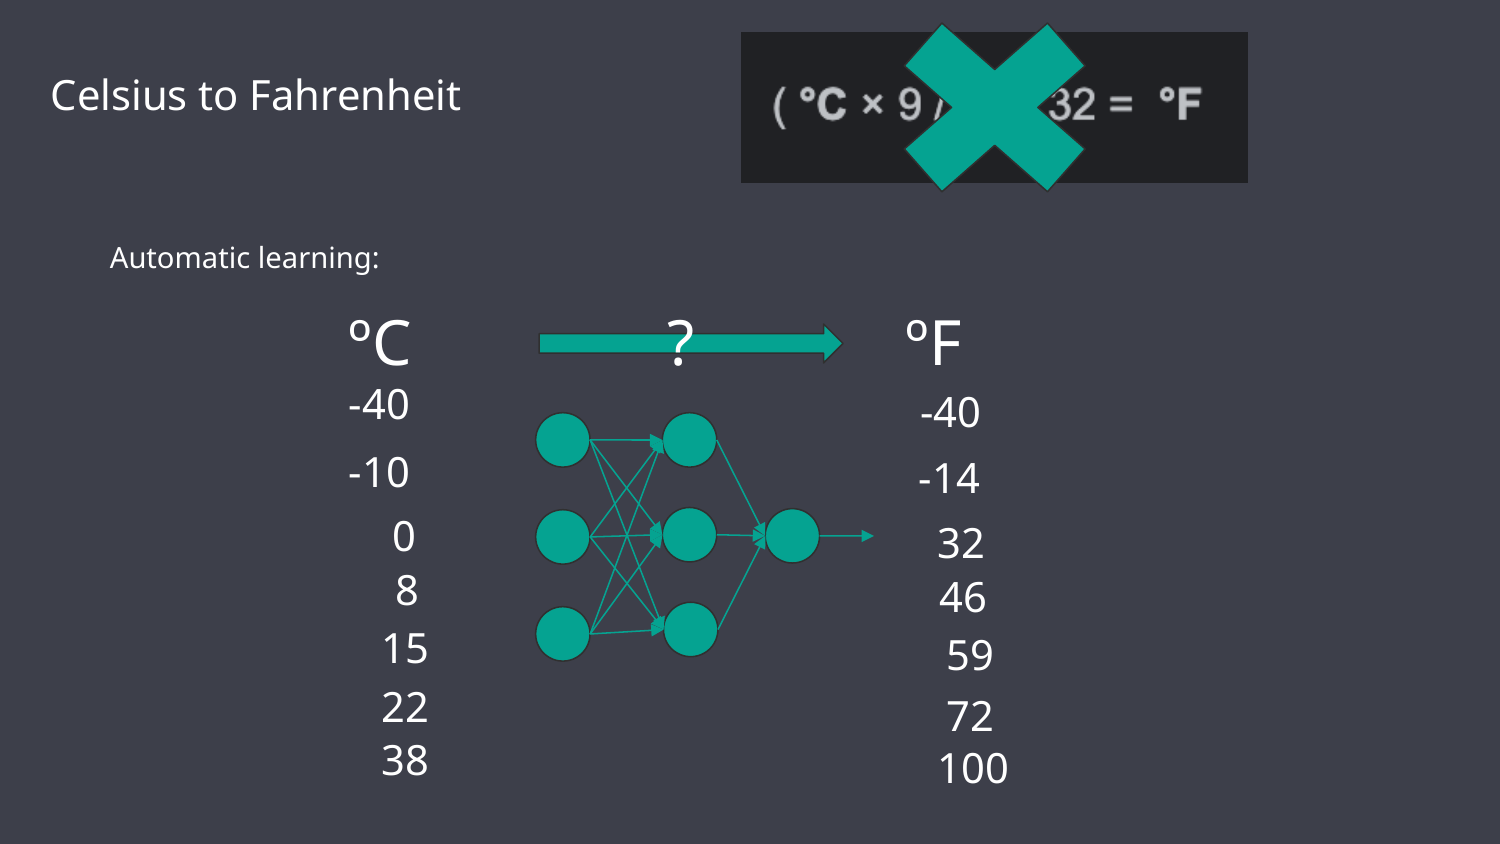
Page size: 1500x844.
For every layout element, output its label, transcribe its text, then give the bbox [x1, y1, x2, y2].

text_box ºC [333, 287, 476, 393]
text_box [662, 412, 717, 468]
picture [741, 32, 950, 183]
text_box 59 [931, 614, 1035, 674]
text_box 100 [922, 726, 1044, 807]
text_box [539, 333, 652, 354]
picture [954, 146, 1036, 183]
text_box [904, 23, 1086, 192]
picture [1039, 32, 1248, 183]
text_box ? [652, 287, 715, 393]
text_box 0 [398, 524, 410, 548]
text_box -14 [903, 437, 1021, 518]
text_box 8 [379, 548, 457, 606]
text_box 72 [931, 674, 1035, 726]
text_box 15 [366, 606, 471, 666]
text_box 46 [924, 555, 1042, 636]
text_box [663, 602, 718, 657]
text_box [766, 508, 820, 564]
text_box [535, 509, 590, 565]
text_box -40 [333, 363, 451, 430]
text_box 0 [377, 511, 432, 575]
text_box [662, 507, 717, 562]
text_box 32 [922, 501, 1027, 582]
text_box Automatic learning: [94, 223, 464, 290]
text_box 38 [366, 719, 471, 800]
text_box [715, 323, 844, 363]
text_box -40 [904, 370, 1022, 451]
picture [954, 32, 1036, 68]
text_box Celsius to Fahrenheit [35, 53, 741, 120]
text_box [535, 412, 591, 468]
text_box 22 [366, 666, 471, 719]
text_box [535, 606, 591, 662]
text_box ºF [890, 287, 1034, 393]
text_box -10 [333, 430, 451, 511]
